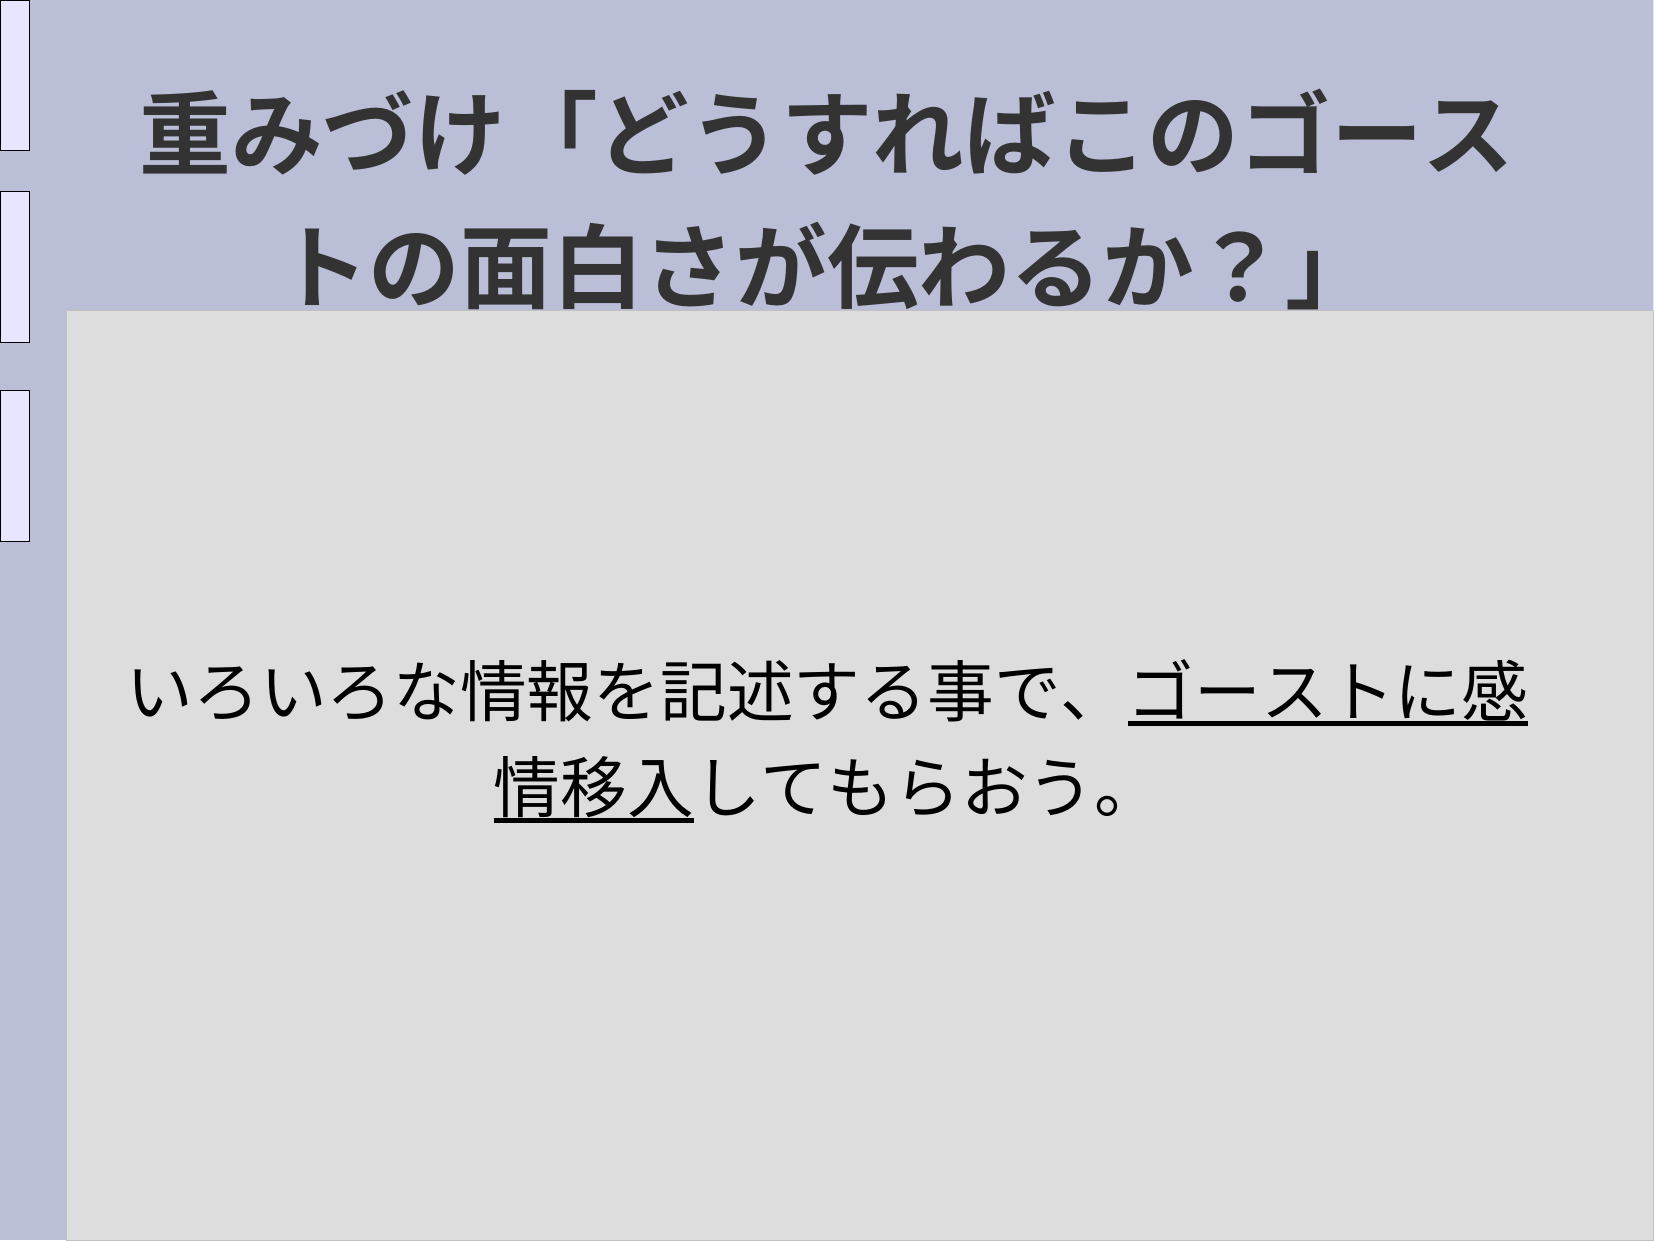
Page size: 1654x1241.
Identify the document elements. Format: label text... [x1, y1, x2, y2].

title 重みづけ「どうすればこのゴーストの面白さが伝わるか？」 [121, 91, 1534, 299]
subtitle いろいろな情報を記述する事で、ゴーストに感情移入してもらおう。 [121, 344, 1534, 1127]
